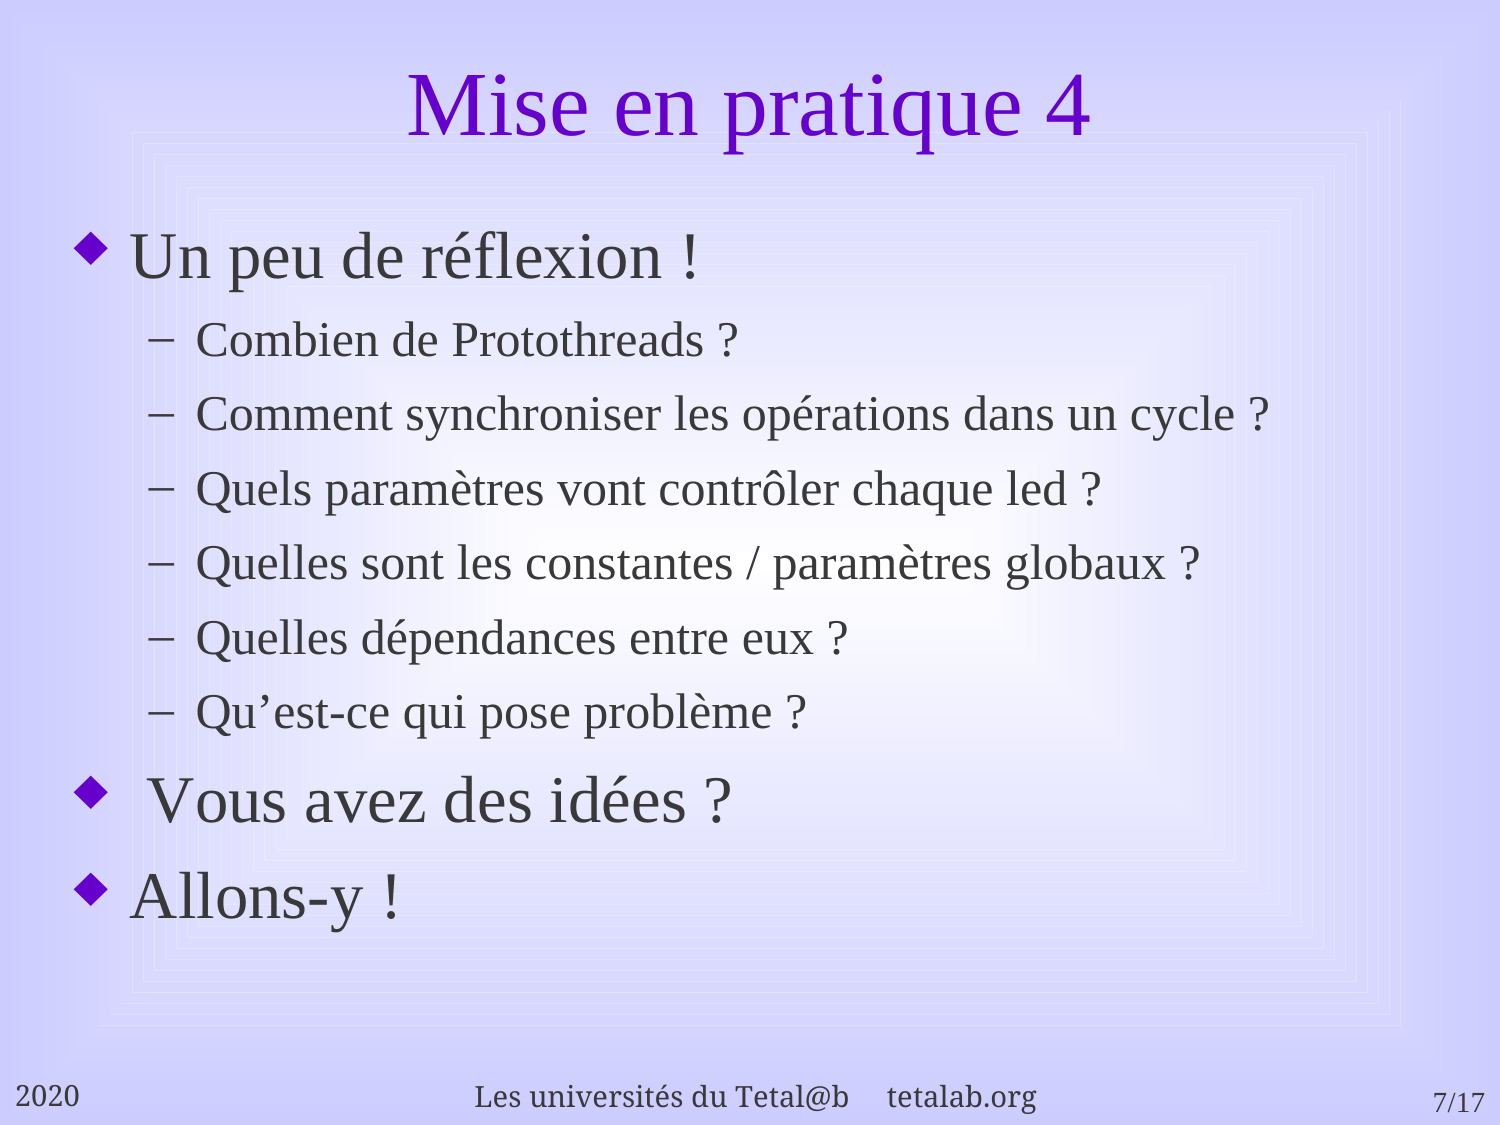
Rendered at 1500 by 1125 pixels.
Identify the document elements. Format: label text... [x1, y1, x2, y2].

list Un peu de réflexion ! Combien de Protothreads ? Comment synchroniser les opérations dans un cycle ? Quels paramètres vont contrôler chaque led ? Quelles sont les constantes / paramètres globaux ? Quelles dépendances entre eux ? Qu’est-ce qui pose problème ? Vous avez des idées ? Allons-y ! [59, 203, 1441, 1022]
title Mise en pratique 4 [0, 0, 1500, 198]
